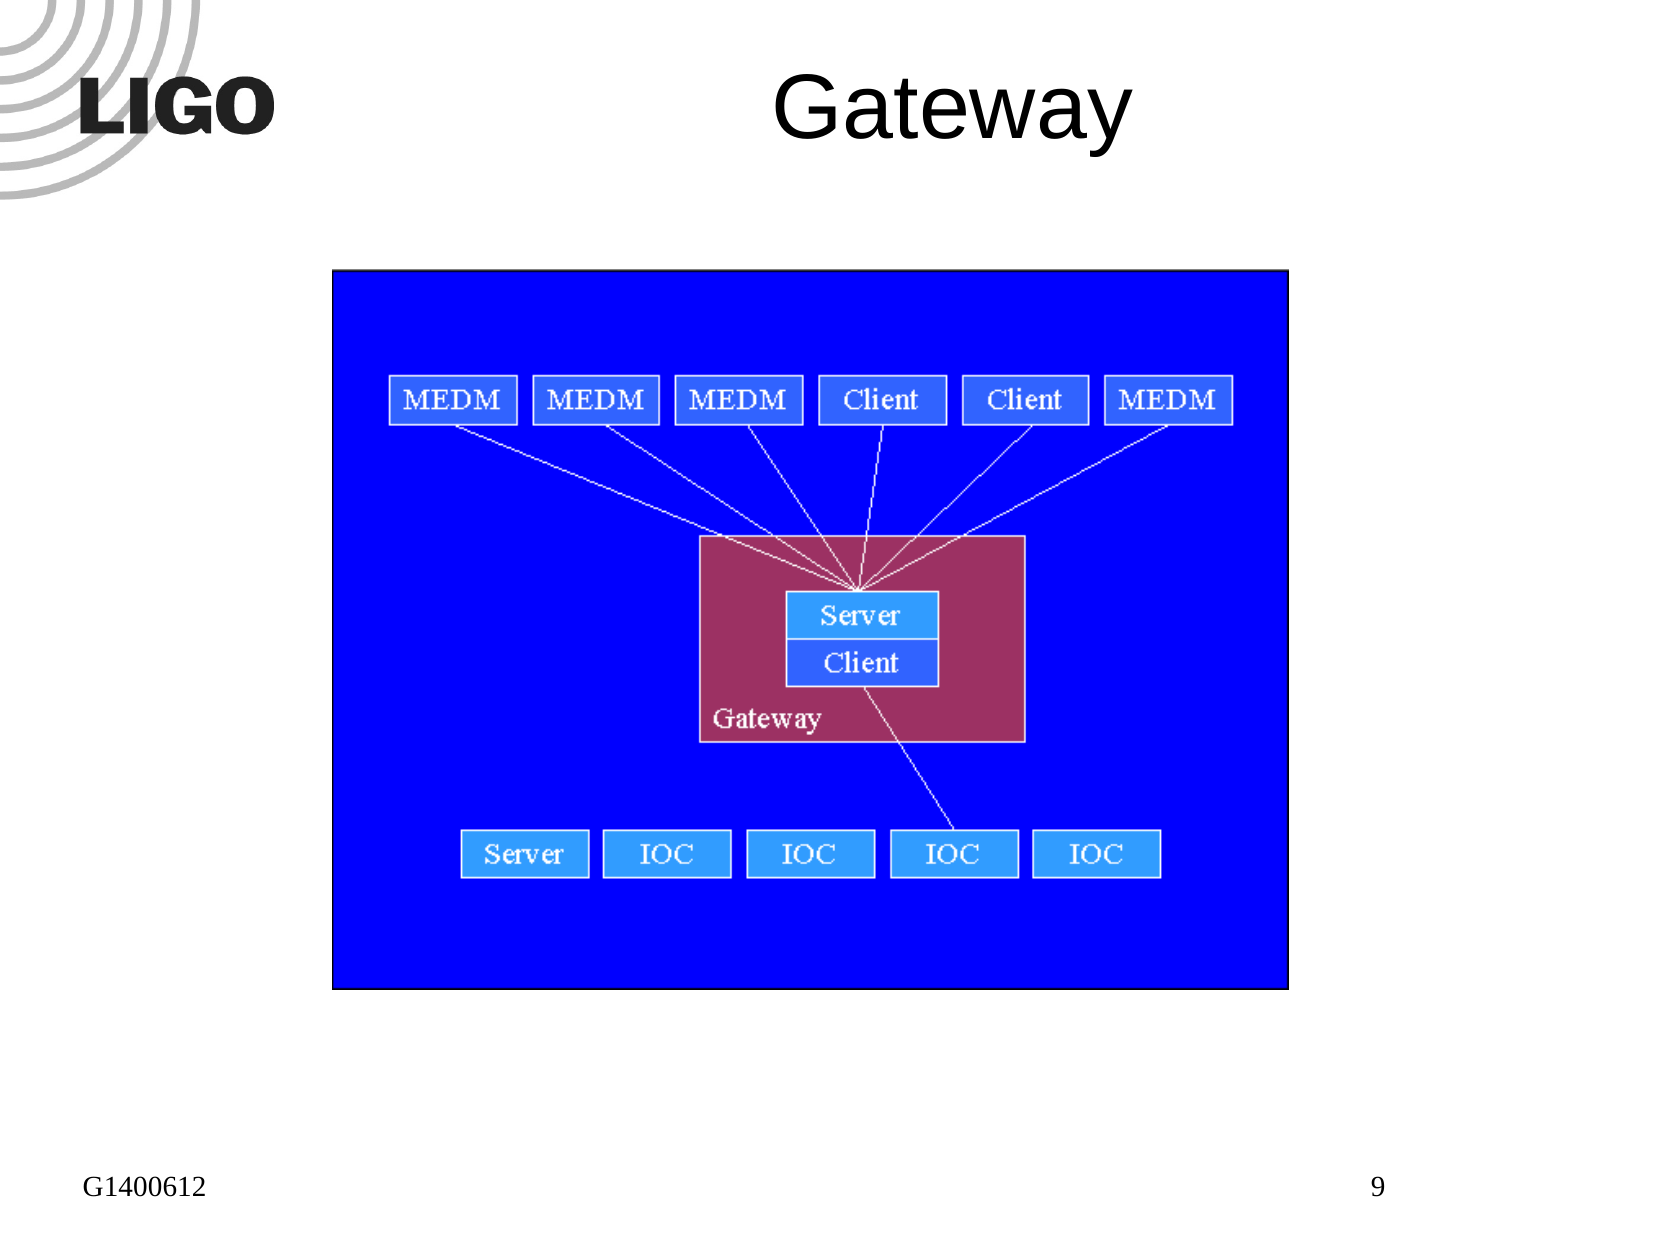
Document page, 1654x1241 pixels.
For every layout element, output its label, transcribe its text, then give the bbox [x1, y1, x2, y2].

picture [332, 269, 1289, 990]
title Gateway [315, 2, 1591, 211]
picture [0, 0, 274, 200]
